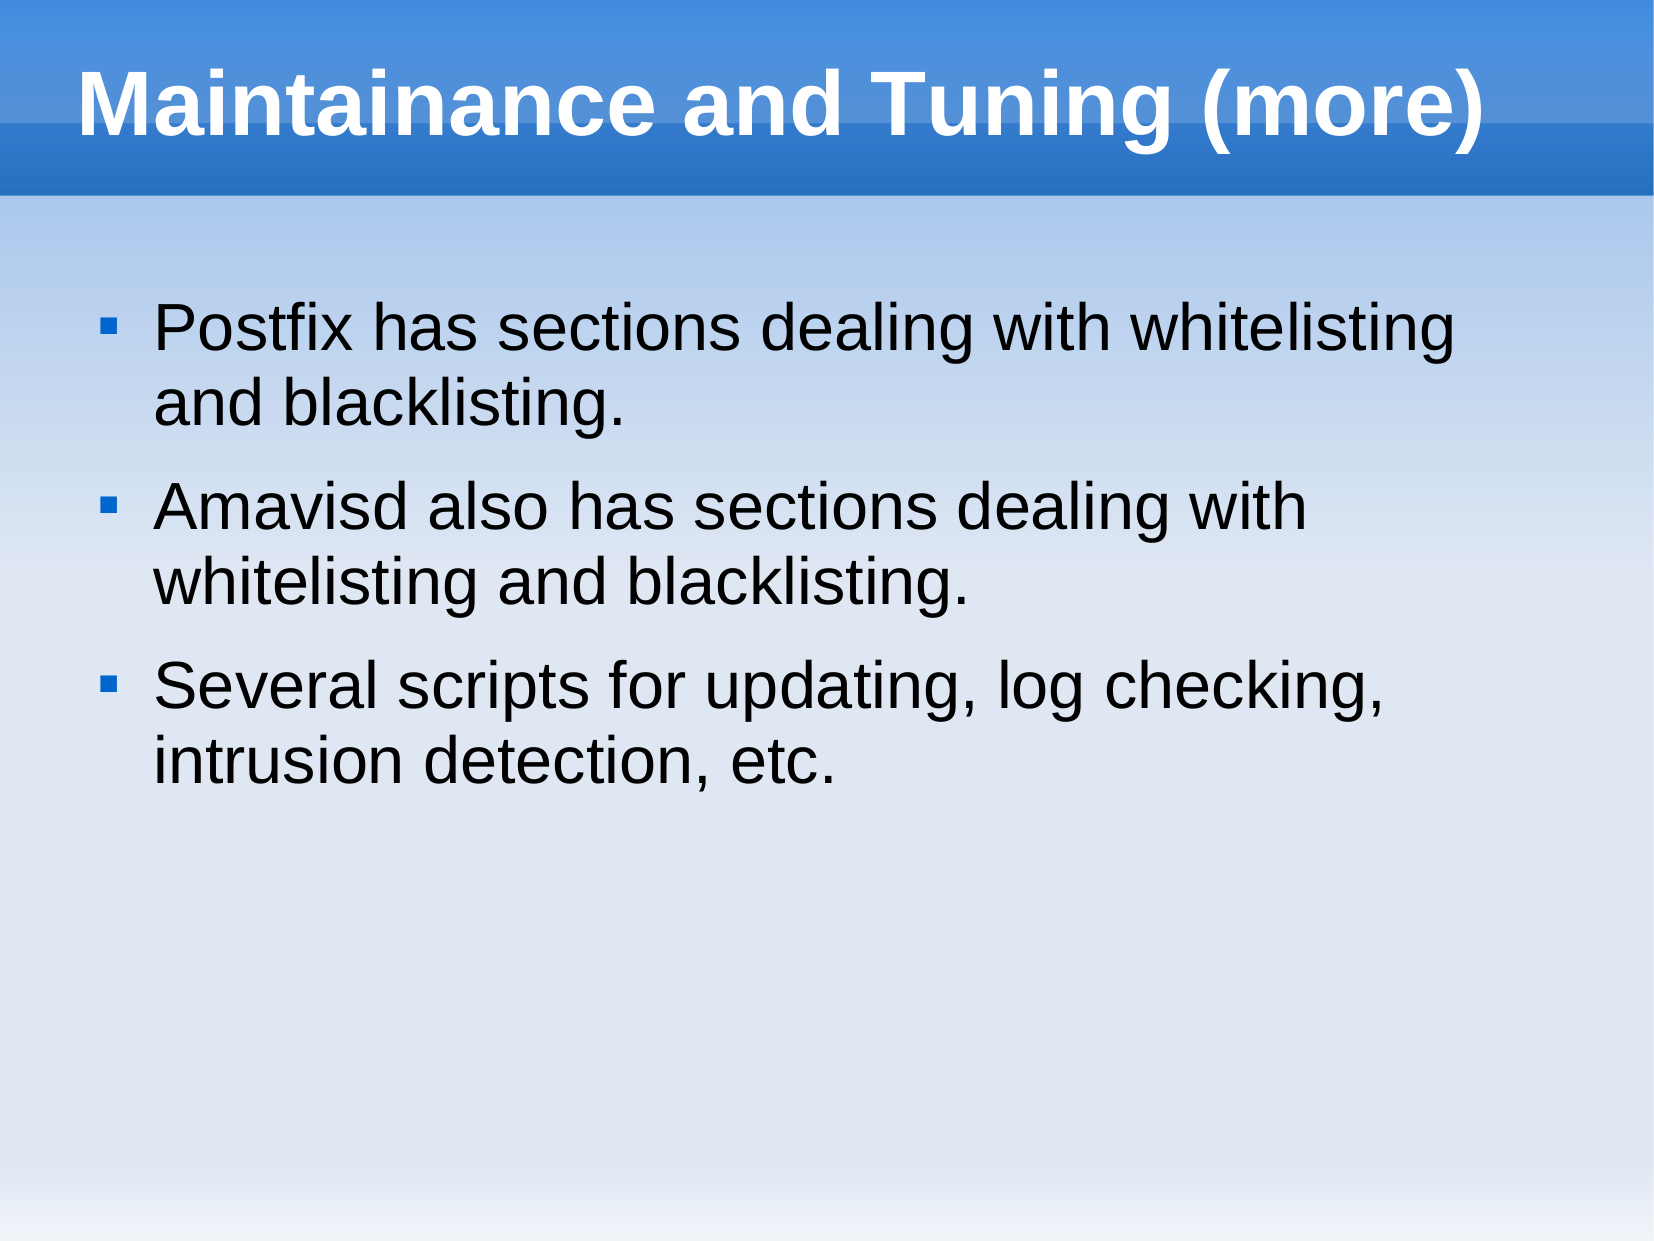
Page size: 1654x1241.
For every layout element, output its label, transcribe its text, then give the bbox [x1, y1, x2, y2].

list Postfix has sections dealing with whitelisting and blacklisting. Amavisd also has sections dealing with whitelisting and blacklisting. Several scripts for updating, log checking, intrusion detection, etc. [82, 290, 1571, 1094]
title Maintainance and Tuning (more) [76, 7, 1565, 200]
picture [0, 0, 1654, 1241]
